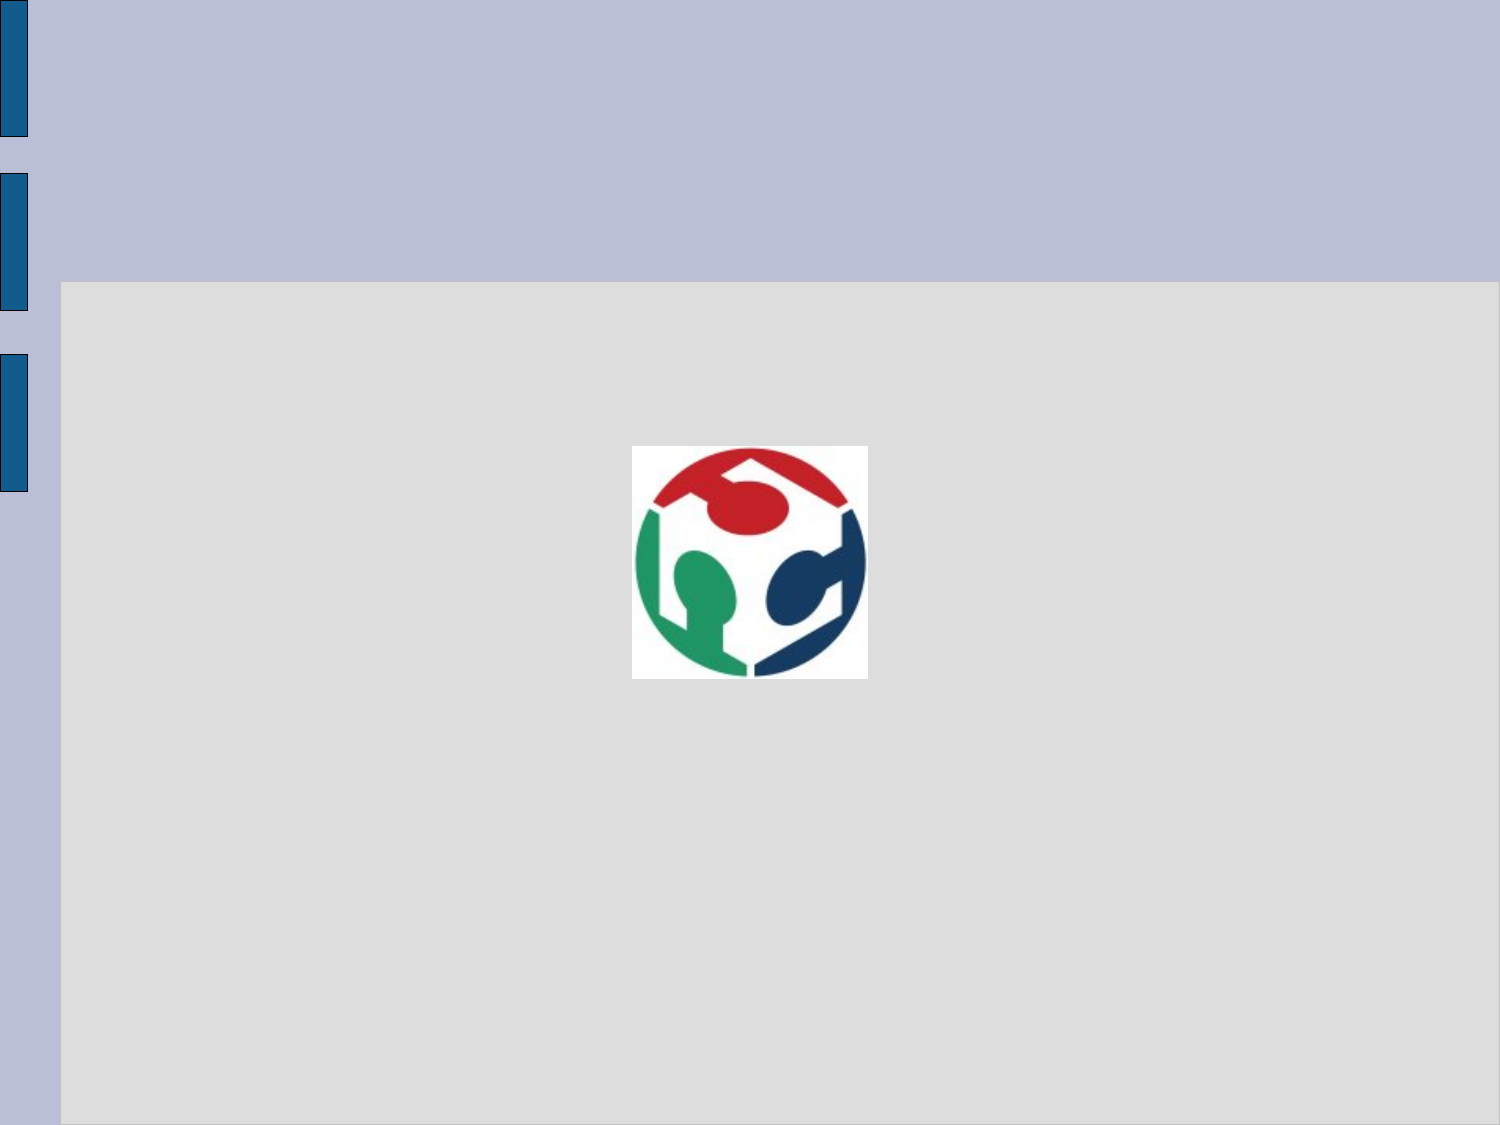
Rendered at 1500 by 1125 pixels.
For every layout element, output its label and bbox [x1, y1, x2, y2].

picture [632, 446, 868, 679]
